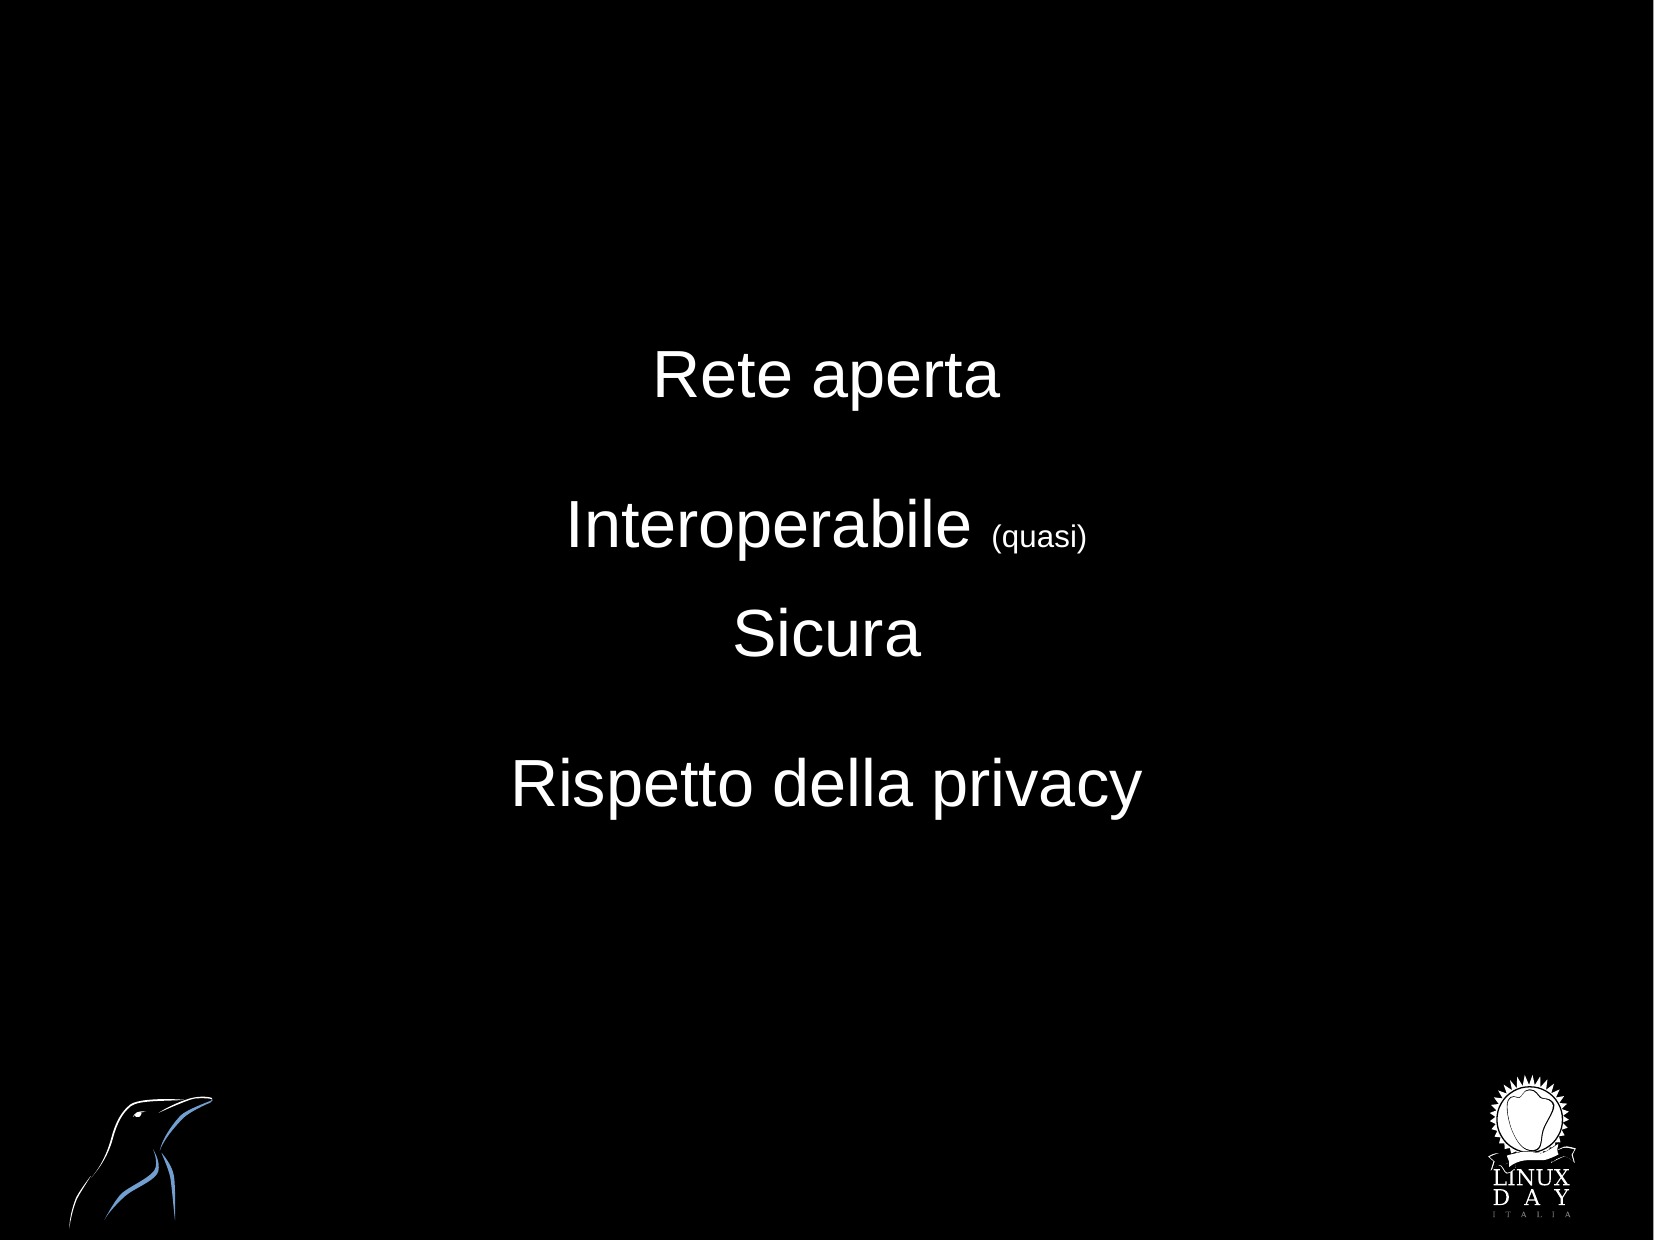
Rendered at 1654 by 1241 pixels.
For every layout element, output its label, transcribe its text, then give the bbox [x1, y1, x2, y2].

subtitle Rete aperta Interoperabile (quasi) Sicura Rispetto della privacy [82, 49, 1571, 1109]
